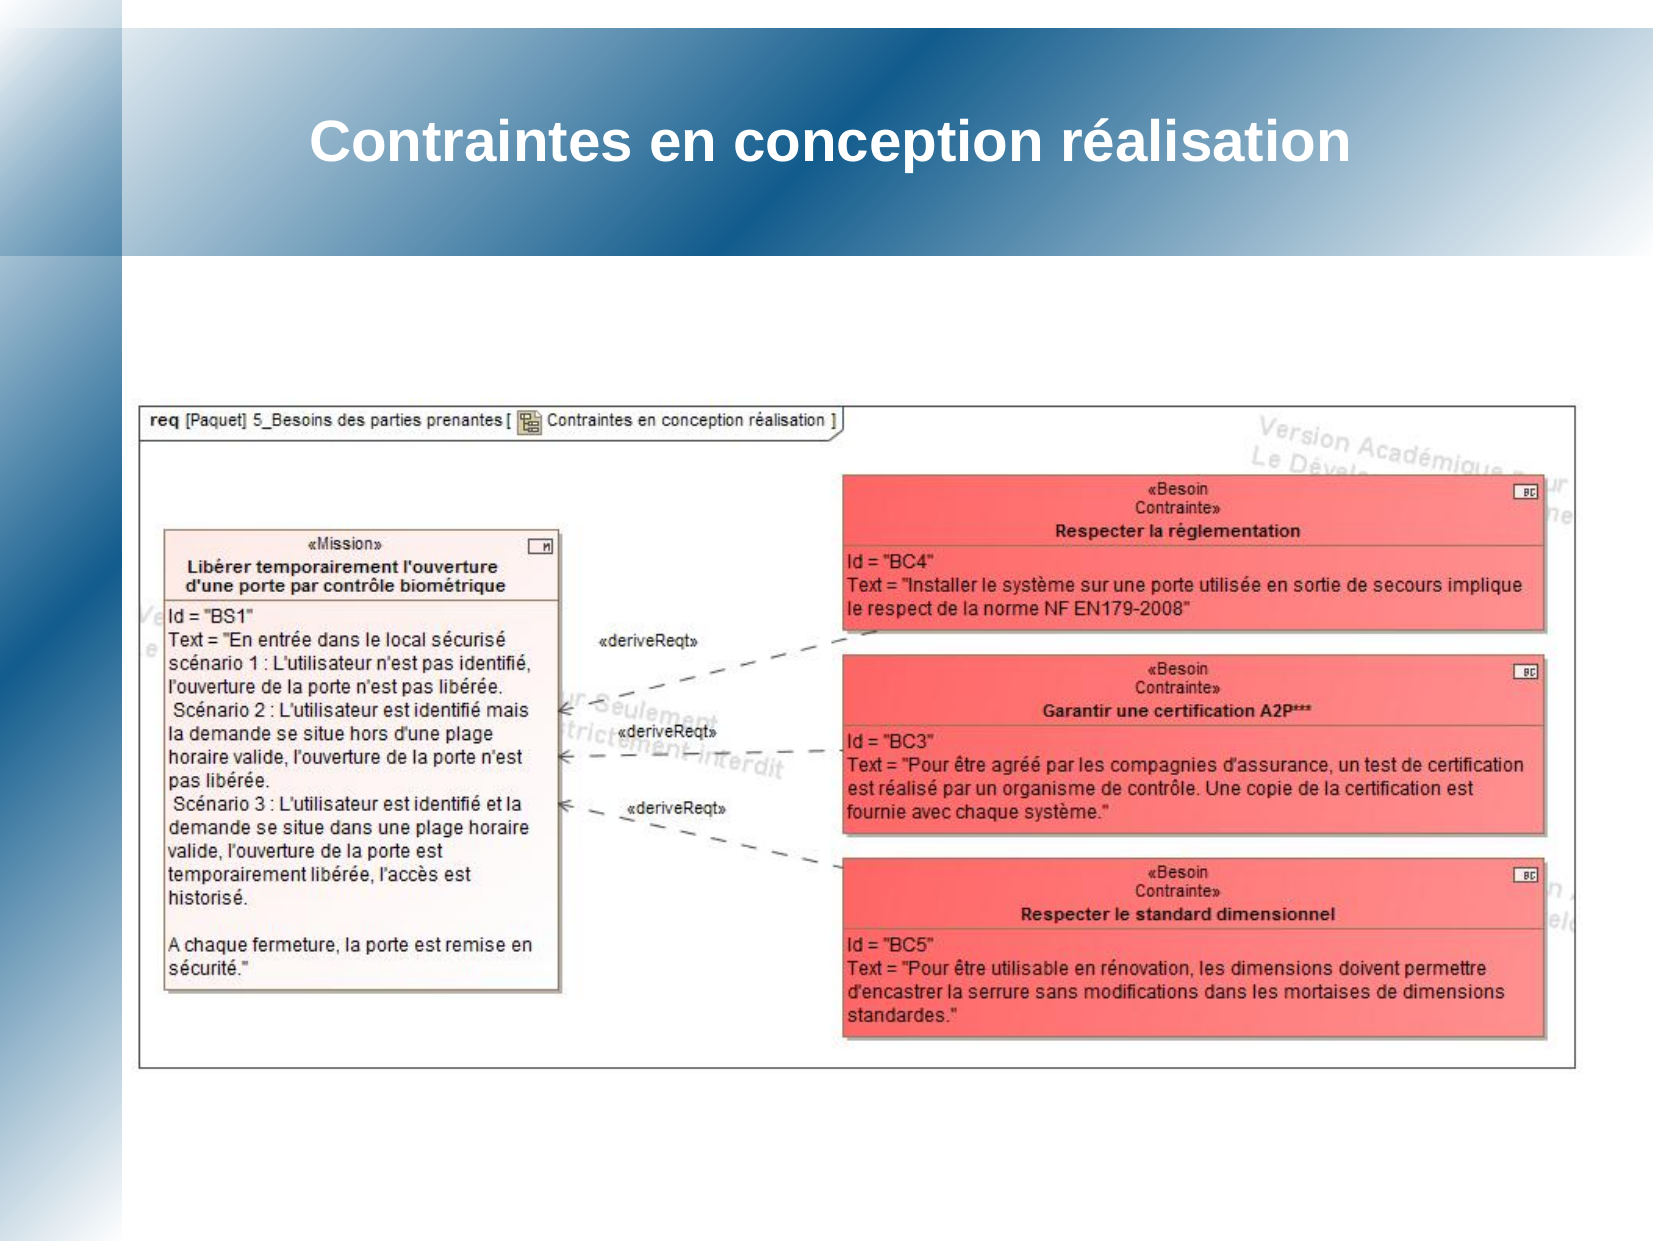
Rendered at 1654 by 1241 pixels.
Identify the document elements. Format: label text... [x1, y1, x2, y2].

subtitle [127, 323, 1603, 1167]
title Contraintes en conception réalisation [125, 45, 1537, 238]
